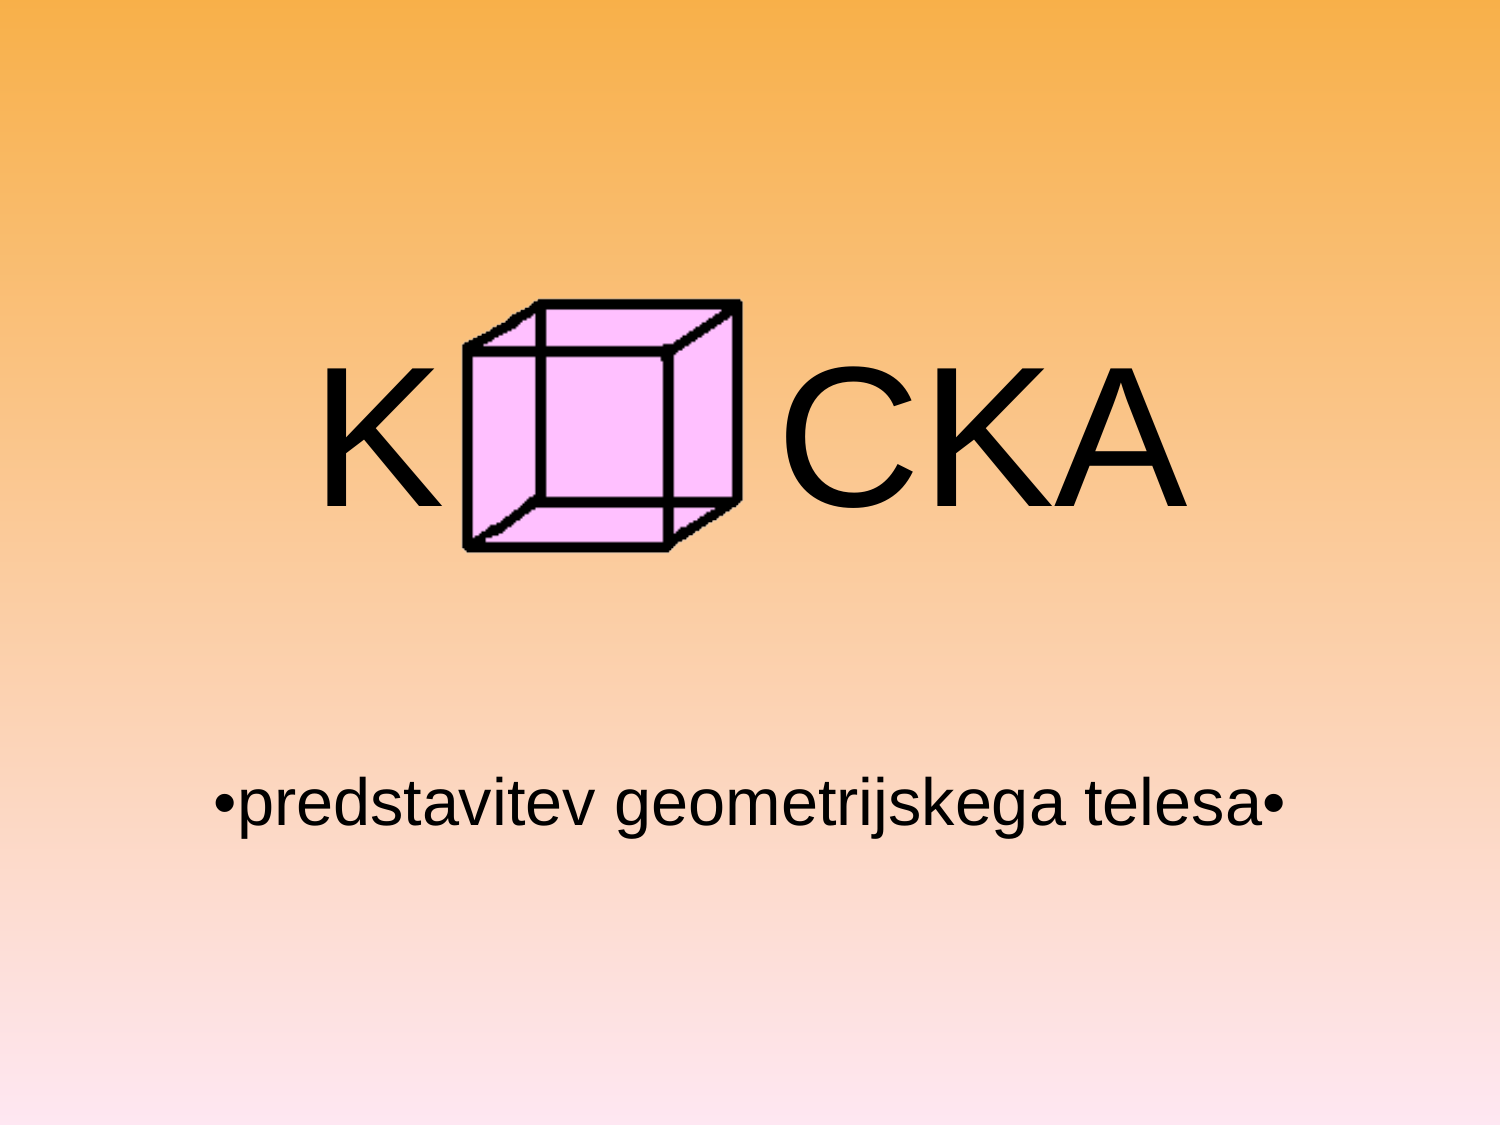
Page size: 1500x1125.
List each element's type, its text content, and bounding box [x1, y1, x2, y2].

picture [430, 267, 776, 575]
subtitle •predstavitev geometrijskega telesa• [0, 751, 1500, 1039]
title K CKA [0, 196, 1500, 657]
